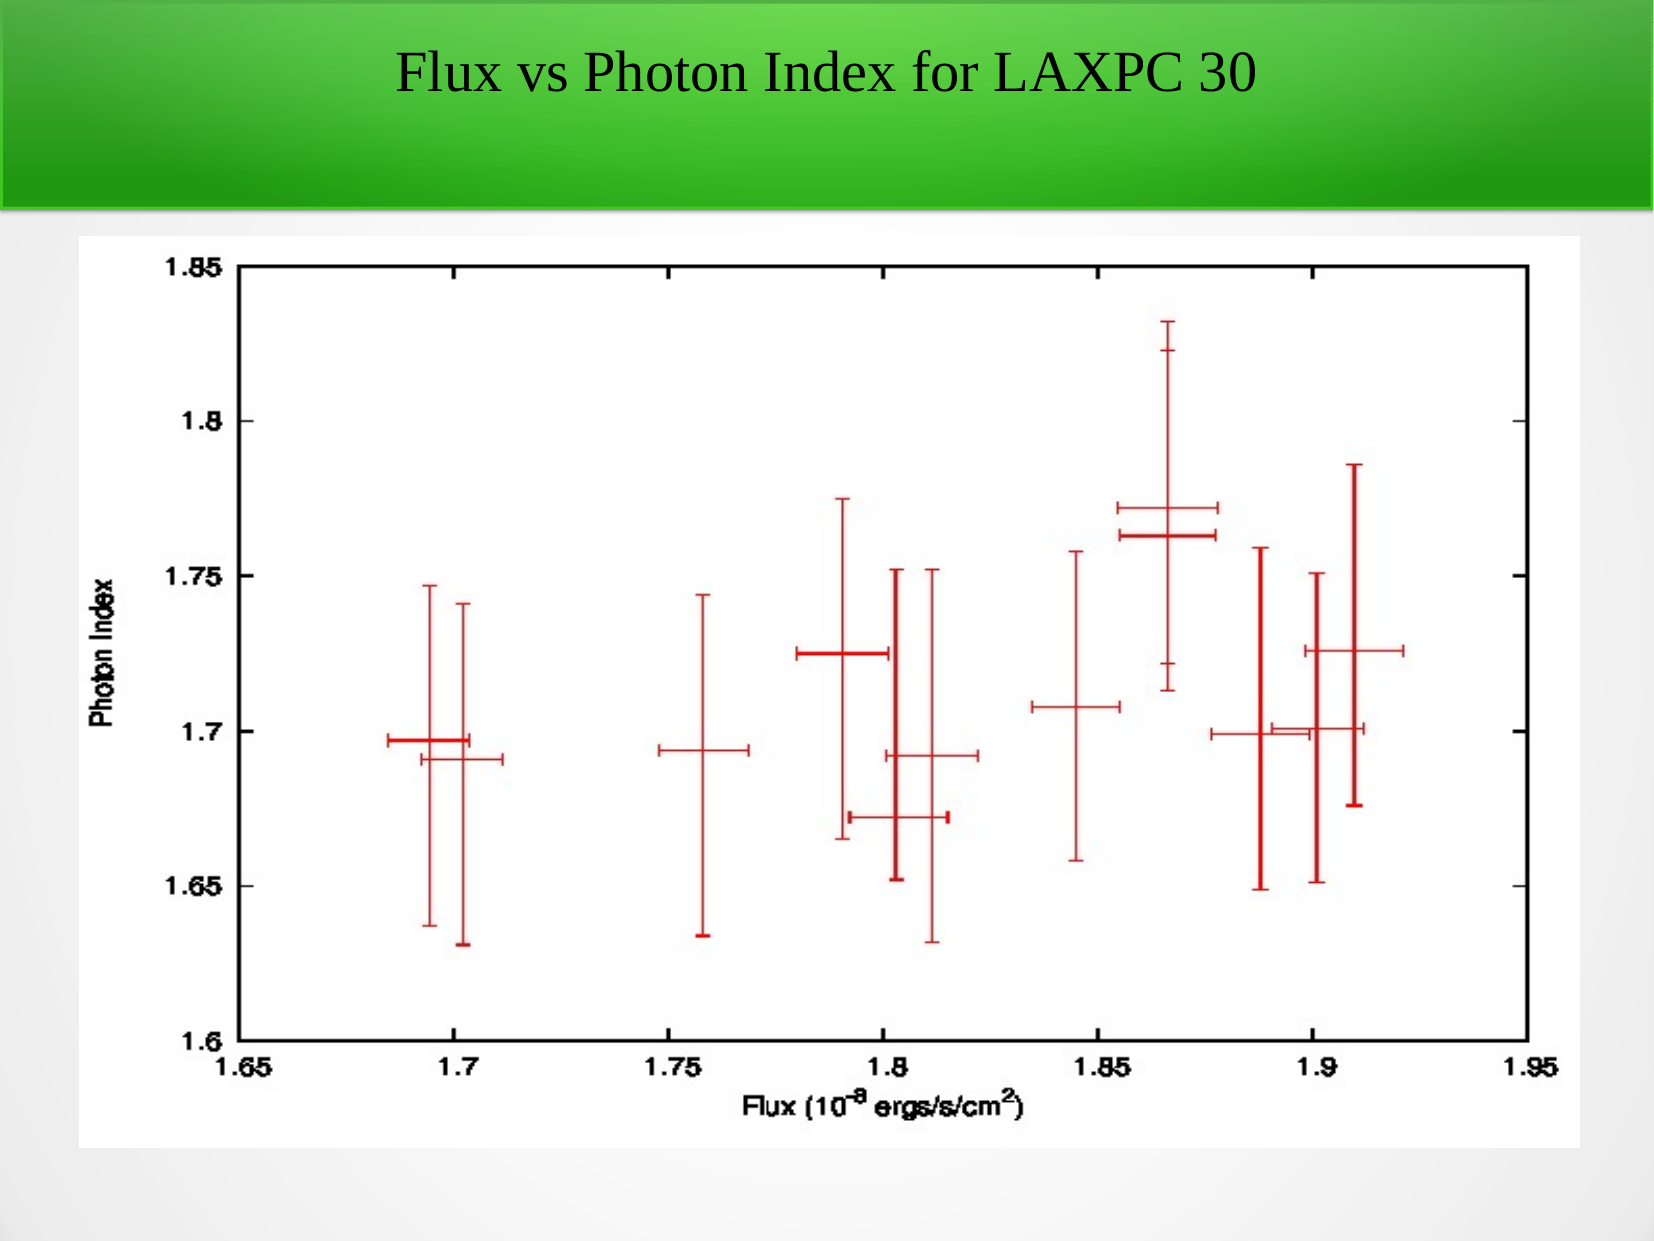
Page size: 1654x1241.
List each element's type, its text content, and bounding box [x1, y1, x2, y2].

title Flux vs Photon Index for LAXPC 30 [82, 31, 1571, 113]
picture [79, 236, 1580, 1148]
